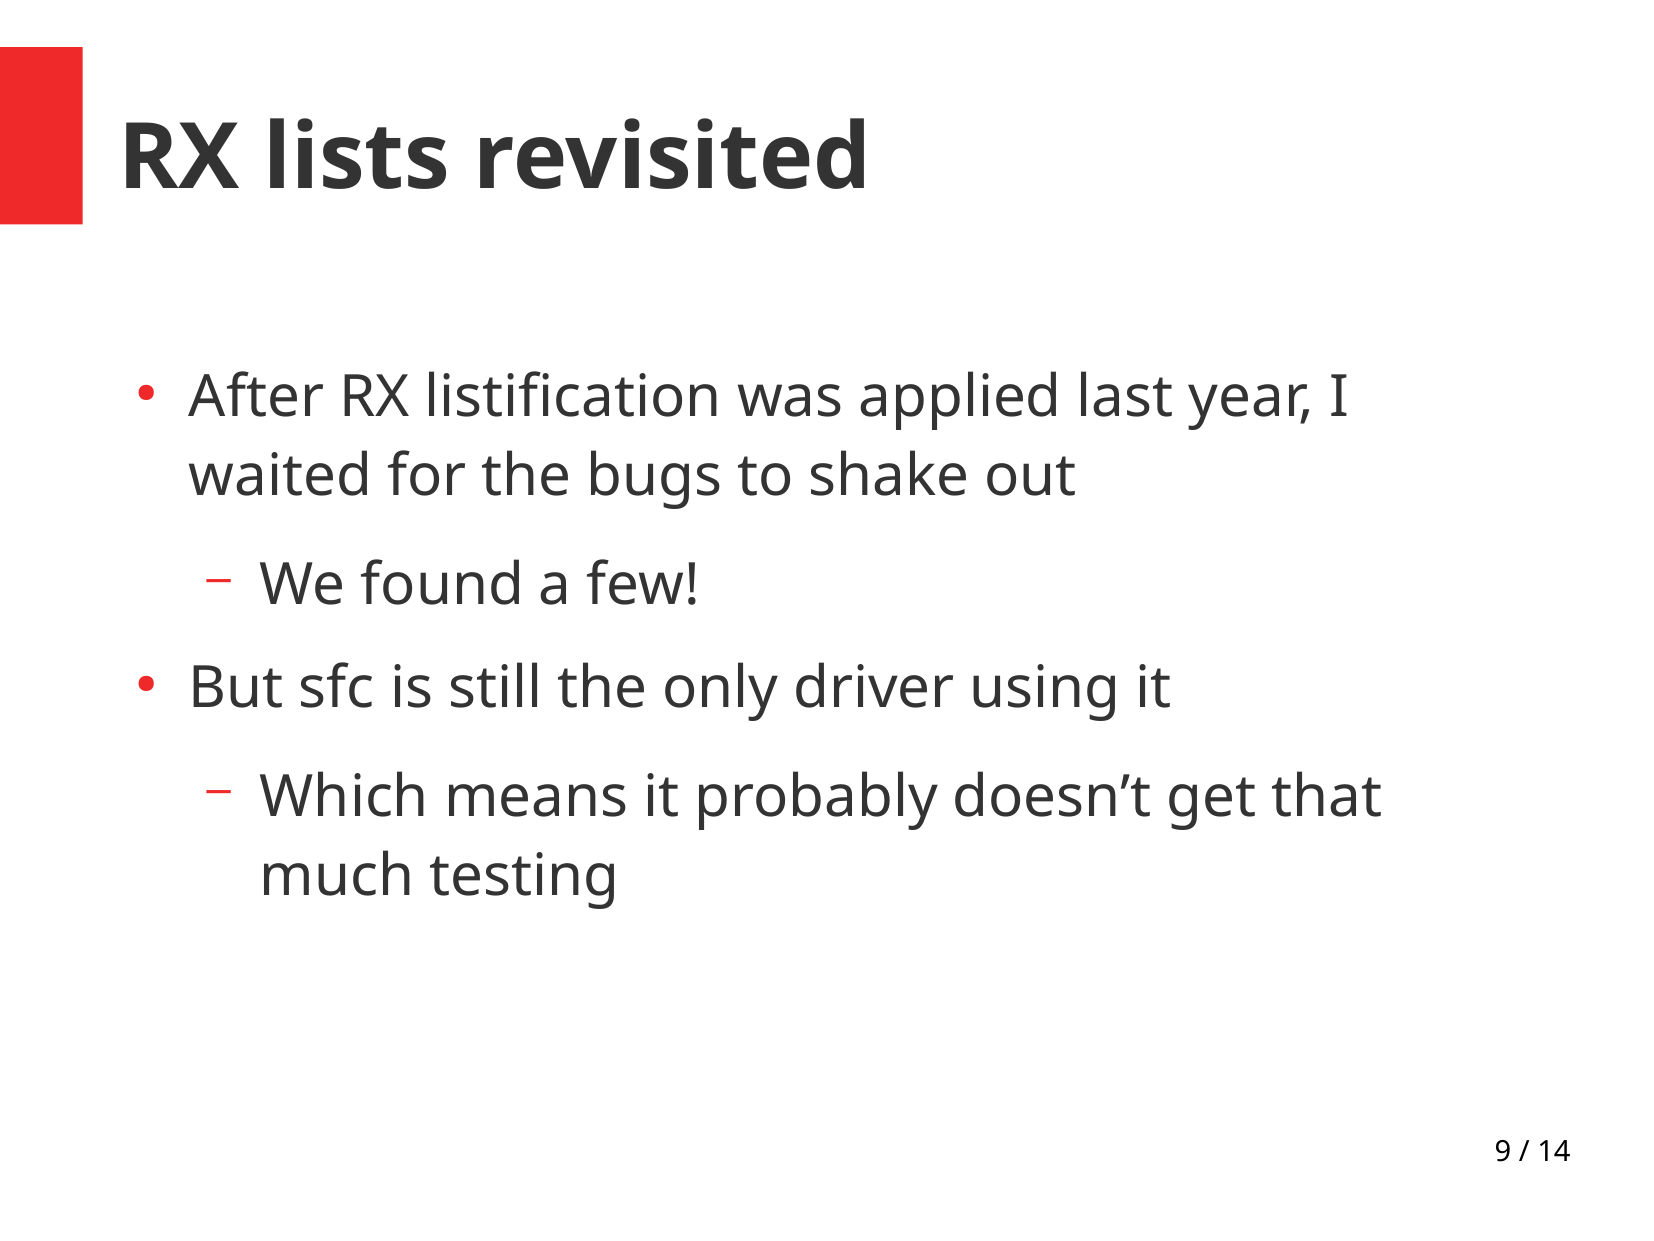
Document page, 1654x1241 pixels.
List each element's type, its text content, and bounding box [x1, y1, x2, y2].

title RX lists revisited [118, 49, 1571, 257]
list After RX listification was applied last year, I waited for the bugs to shake out We found a few! But sfc is still the only driver using it Which means it probably doesn’t get that much testing [118, 354, 1536, 1074]
